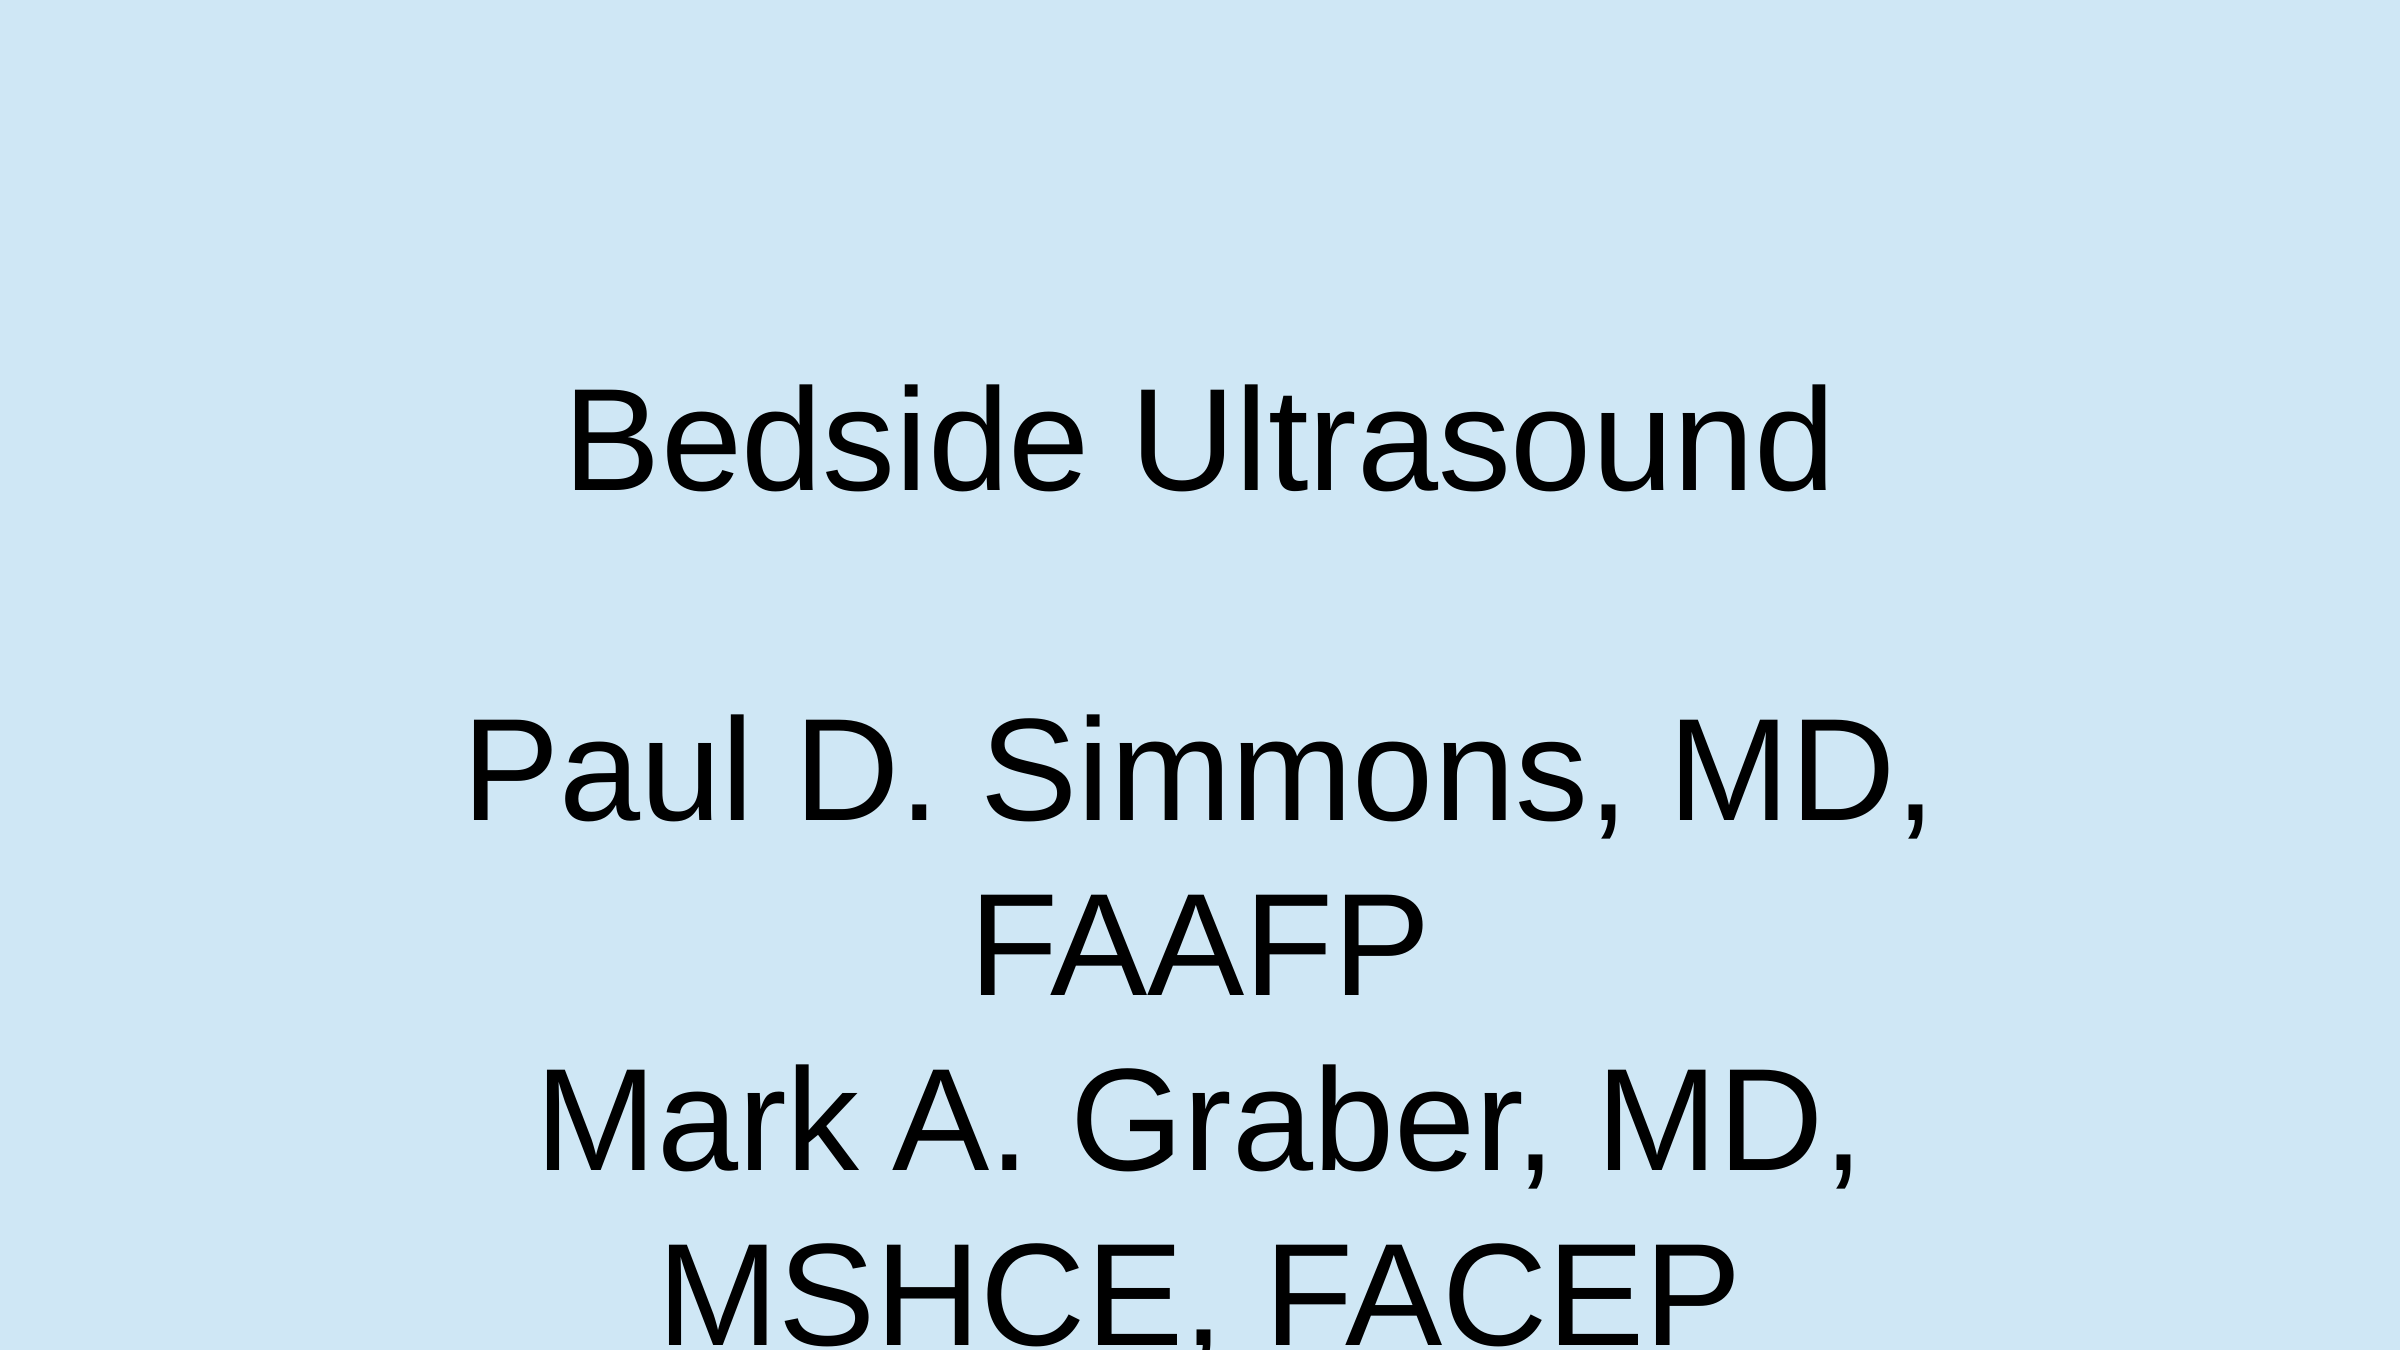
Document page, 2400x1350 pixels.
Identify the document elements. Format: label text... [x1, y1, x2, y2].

subtitle Paul D. Simmons, MD, FAAFP Mark A. Graber, MD, MSHCE, FACEP Kelly Sinclair, MD, FAAP, FACEP Theodor Pesch, MD, PhD [360, 667, 2040, 1032]
title Bedside Ultrasound [180, 337, 2220, 627]
